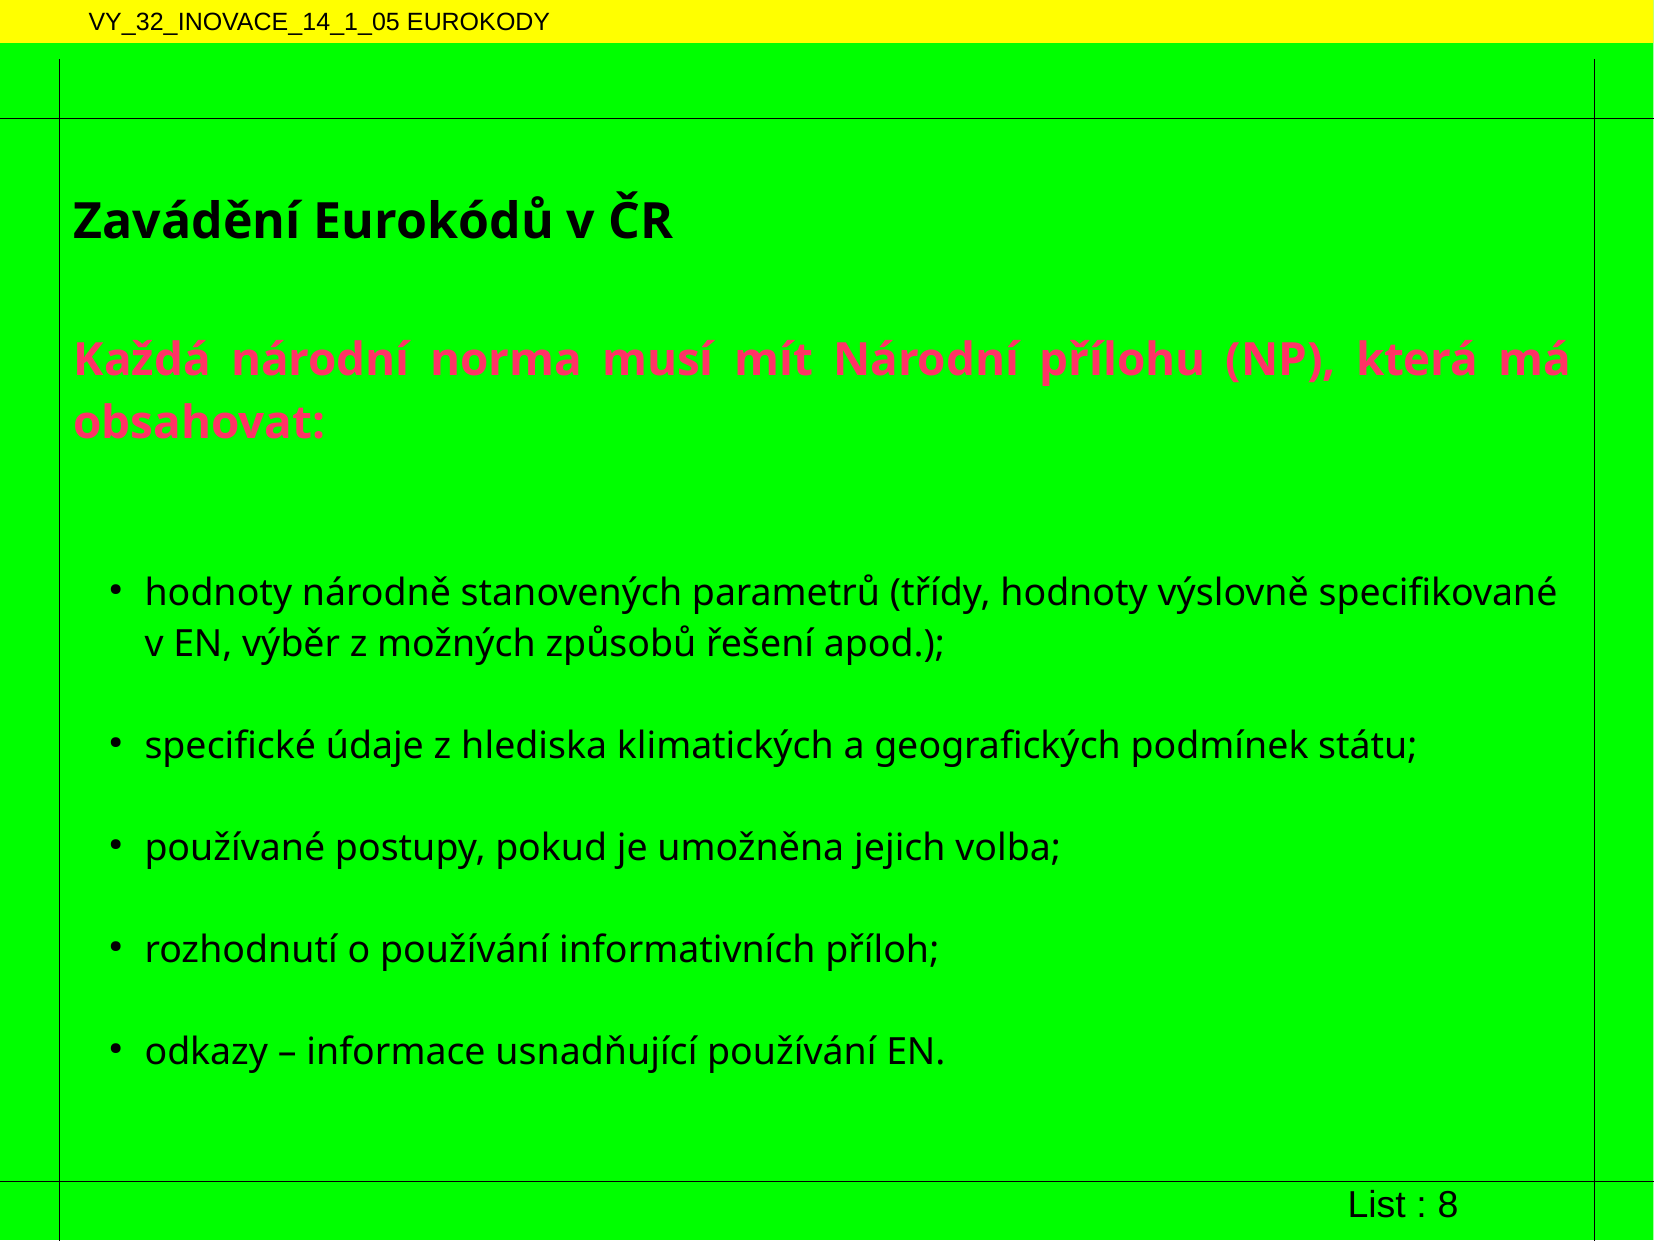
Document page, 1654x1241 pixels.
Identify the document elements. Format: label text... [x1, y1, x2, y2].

text_box Zavádění Eurokódů v ČR Každá národní norma musí mít Národní přílohu (NP), která má obsahovat: hodnoty národně stanovených parametrů (třídy, hodnoty výslovně specifikované v EN, výběr z možných způsobů řešení apod.); specifické údaje z hlediska klimatických a geografických podmínek státu; používané postupy, pokud je umožněna jejich volba; rozhodnutí o používání informativních příloh; odkazy – informace usnadňující používání EN. [60, 177, 1588, 1097]
text_box VY_32_INOVACE_14_1_05 EUROKODY [0, 0, 1654, 43]
text_box List : <číslo> [1357, 1176, 1599, 1241]
